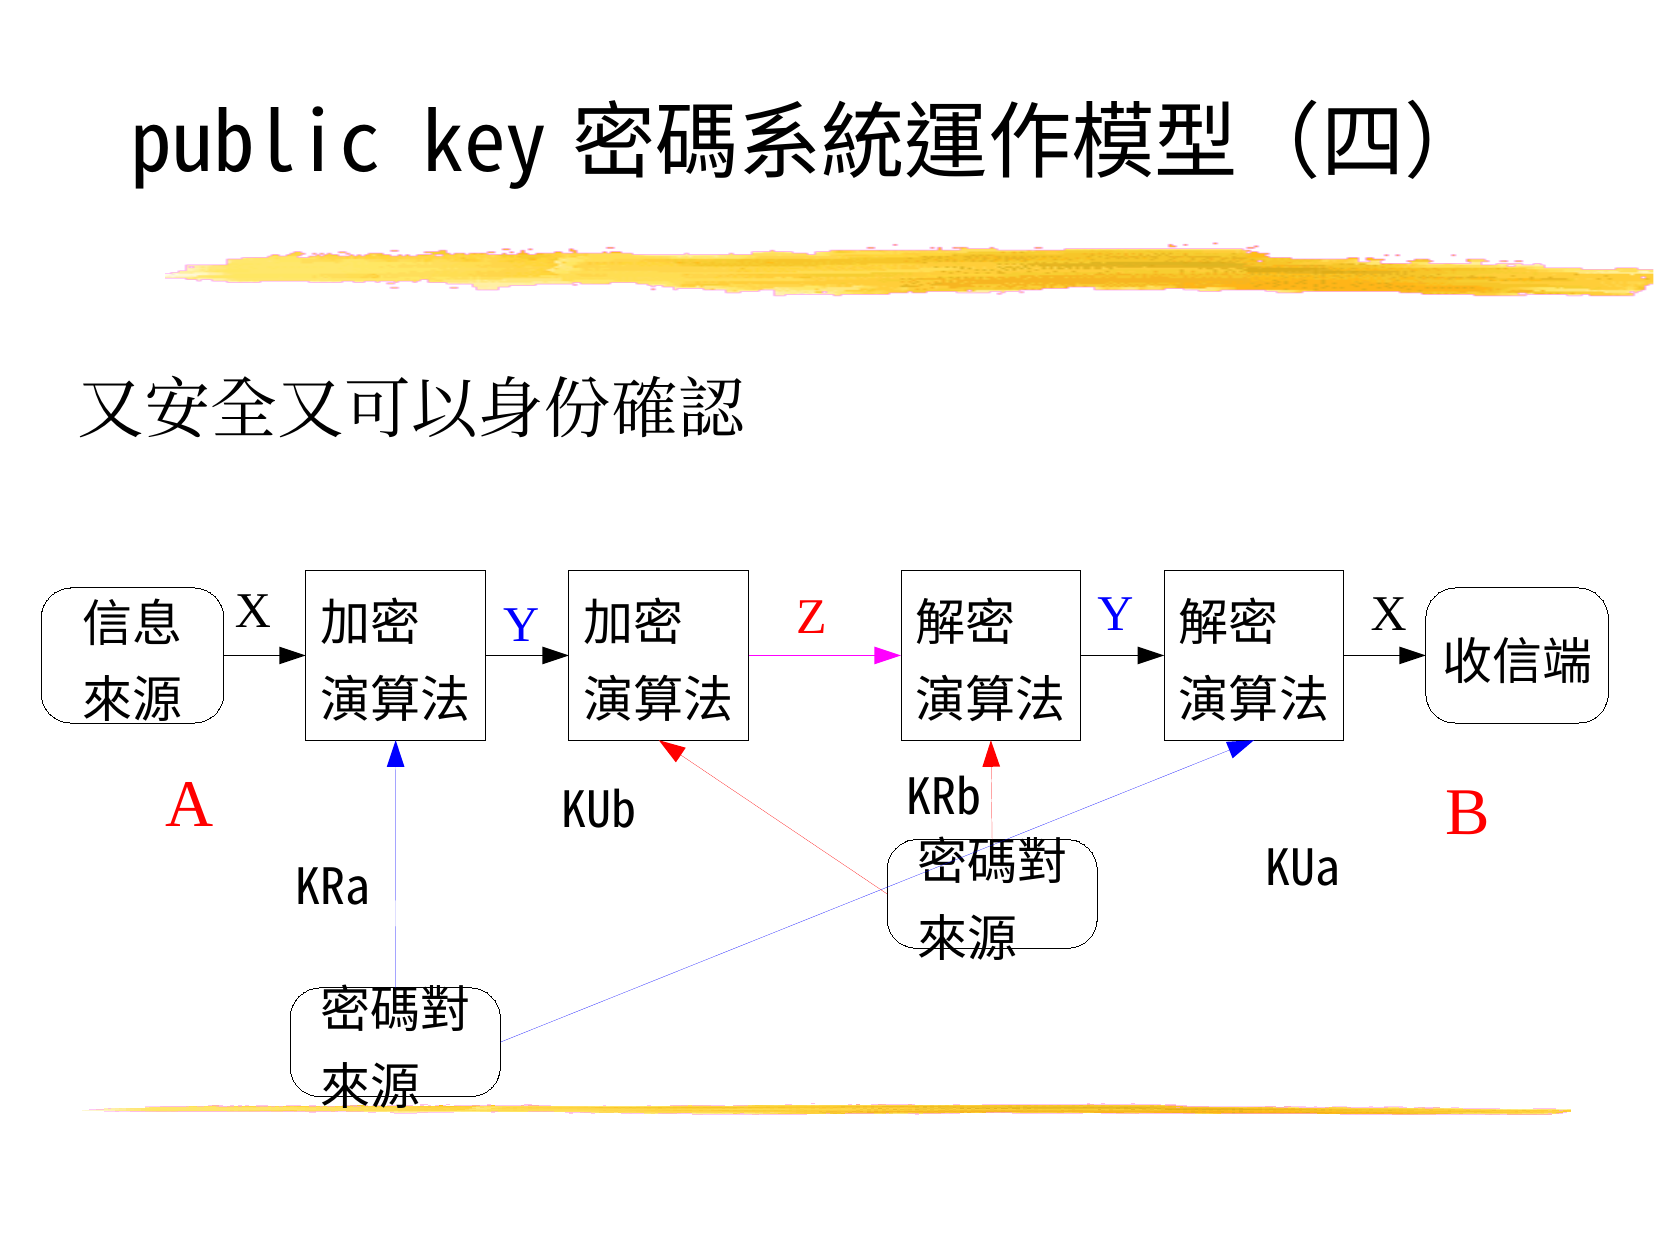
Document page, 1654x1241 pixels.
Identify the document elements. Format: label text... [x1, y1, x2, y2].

text_box 信息 來源 [41, 587, 224, 724]
text_box 密碼對 來源 [440, 987, 459, 998]
text_box KRb [881, 752, 1002, 856]
text_box 解密 演算法 [1164, 570, 1344, 741]
text_box 密碼對 來源 [1037, 839, 1056, 850]
text_box 密碼對 來源 [887, 839, 1098, 949]
text_box 解密 演算法 [901, 570, 1081, 741]
text_box 收信端 [1425, 587, 1609, 724]
text_box Y [1097, 582, 1134, 640]
text_box KRa [270, 842, 391, 946]
picture [165, 237, 1654, 308]
text_box KUb [536, 765, 658, 869]
text_box KUa [1240, 823, 1361, 927]
text_box X [1370, 582, 1407, 639]
text_box X [234, 579, 272, 637]
text_box 加密 演算法 [568, 570, 749, 741]
title public key密碼系統運作模型（四） [76, 28, 1543, 236]
text_box 加密 演算法 [305, 570, 486, 741]
text_box 密碼對 來源 [887, 856, 939, 886]
text_box 又安全又可以身份確認 [77, 349, 746, 427]
text_box A [165, 762, 215, 837]
text_box Z [796, 585, 827, 642]
text_box 密碼對 來源 [290, 987, 501, 1097]
picture [82, 1102, 1571, 1117]
text_box Y [503, 593, 540, 650]
text_box B [1445, 770, 1490, 845]
